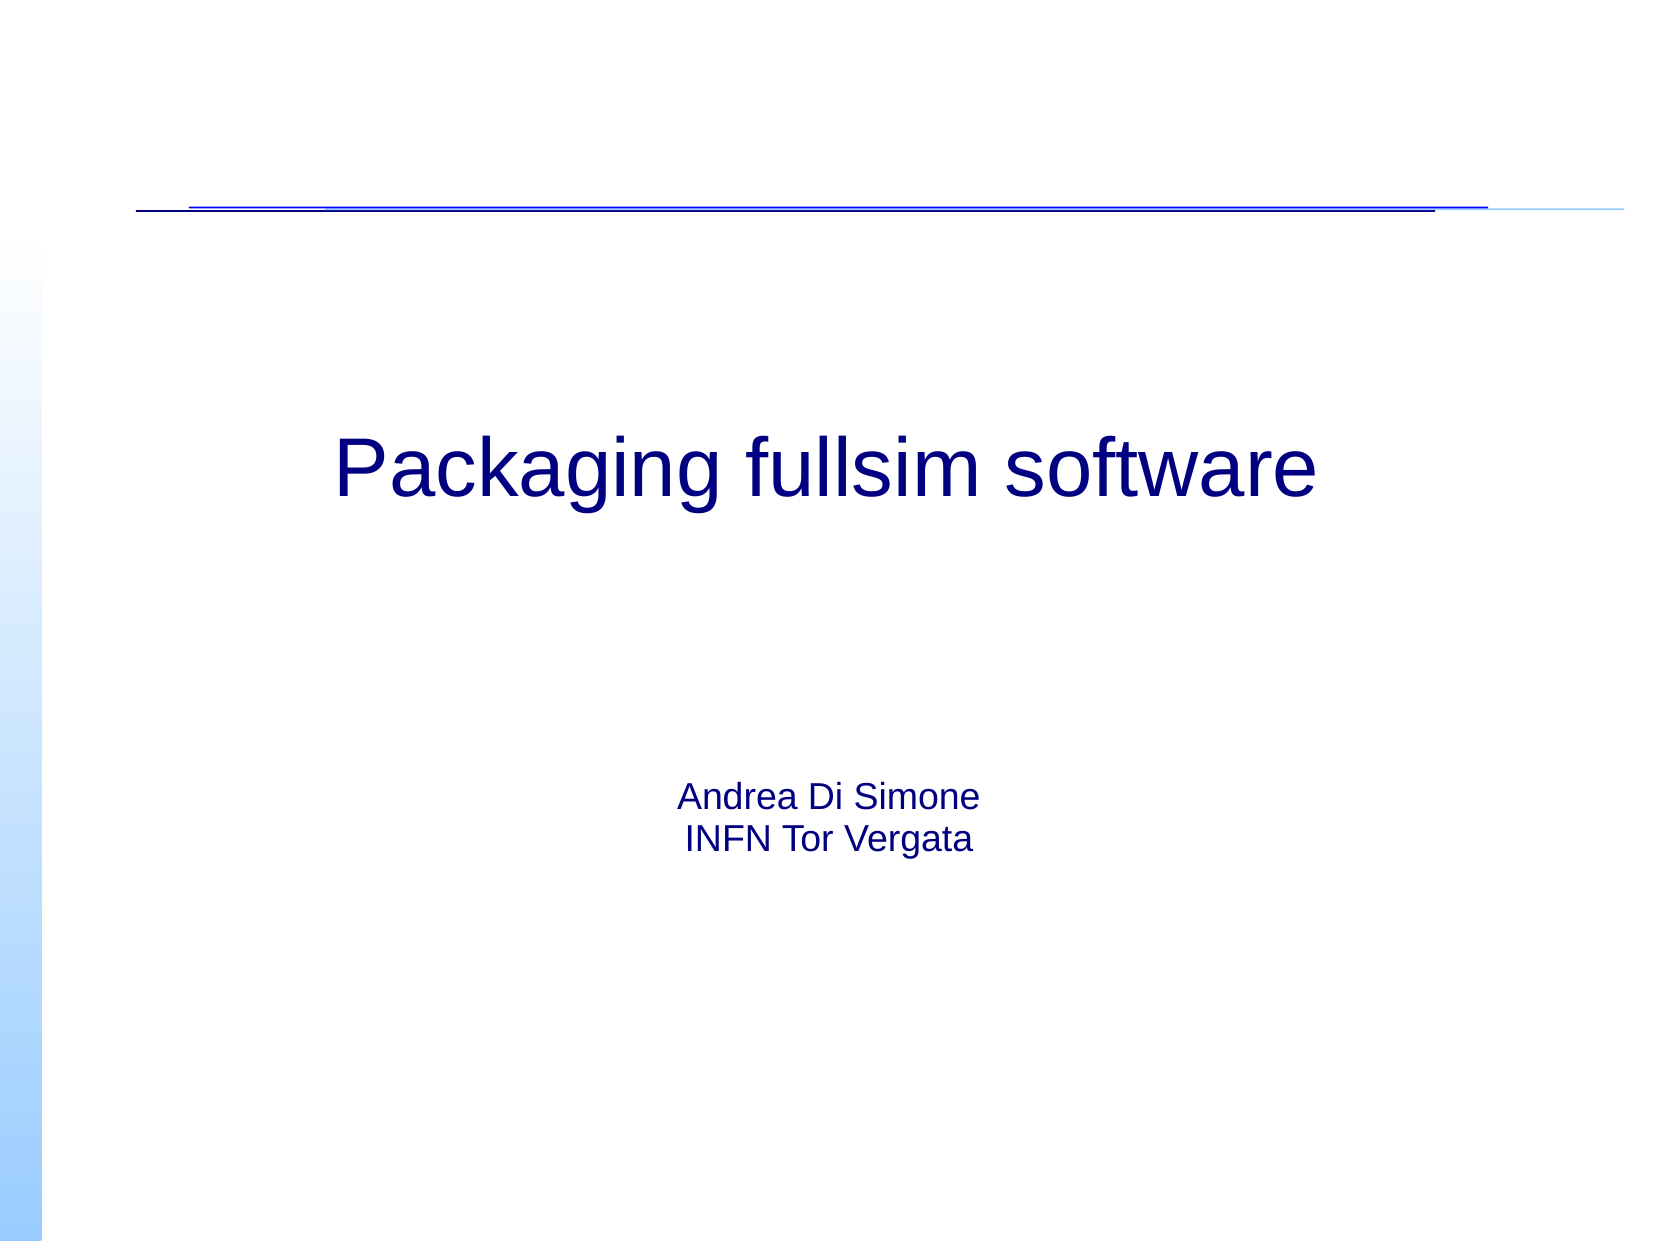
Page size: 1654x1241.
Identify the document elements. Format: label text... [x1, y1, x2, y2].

text_box Packaging fullsim software [310, 413, 1344, 522]
text_box Andrea Di Simone INFN Tor Vergata [662, 767, 996, 867]
